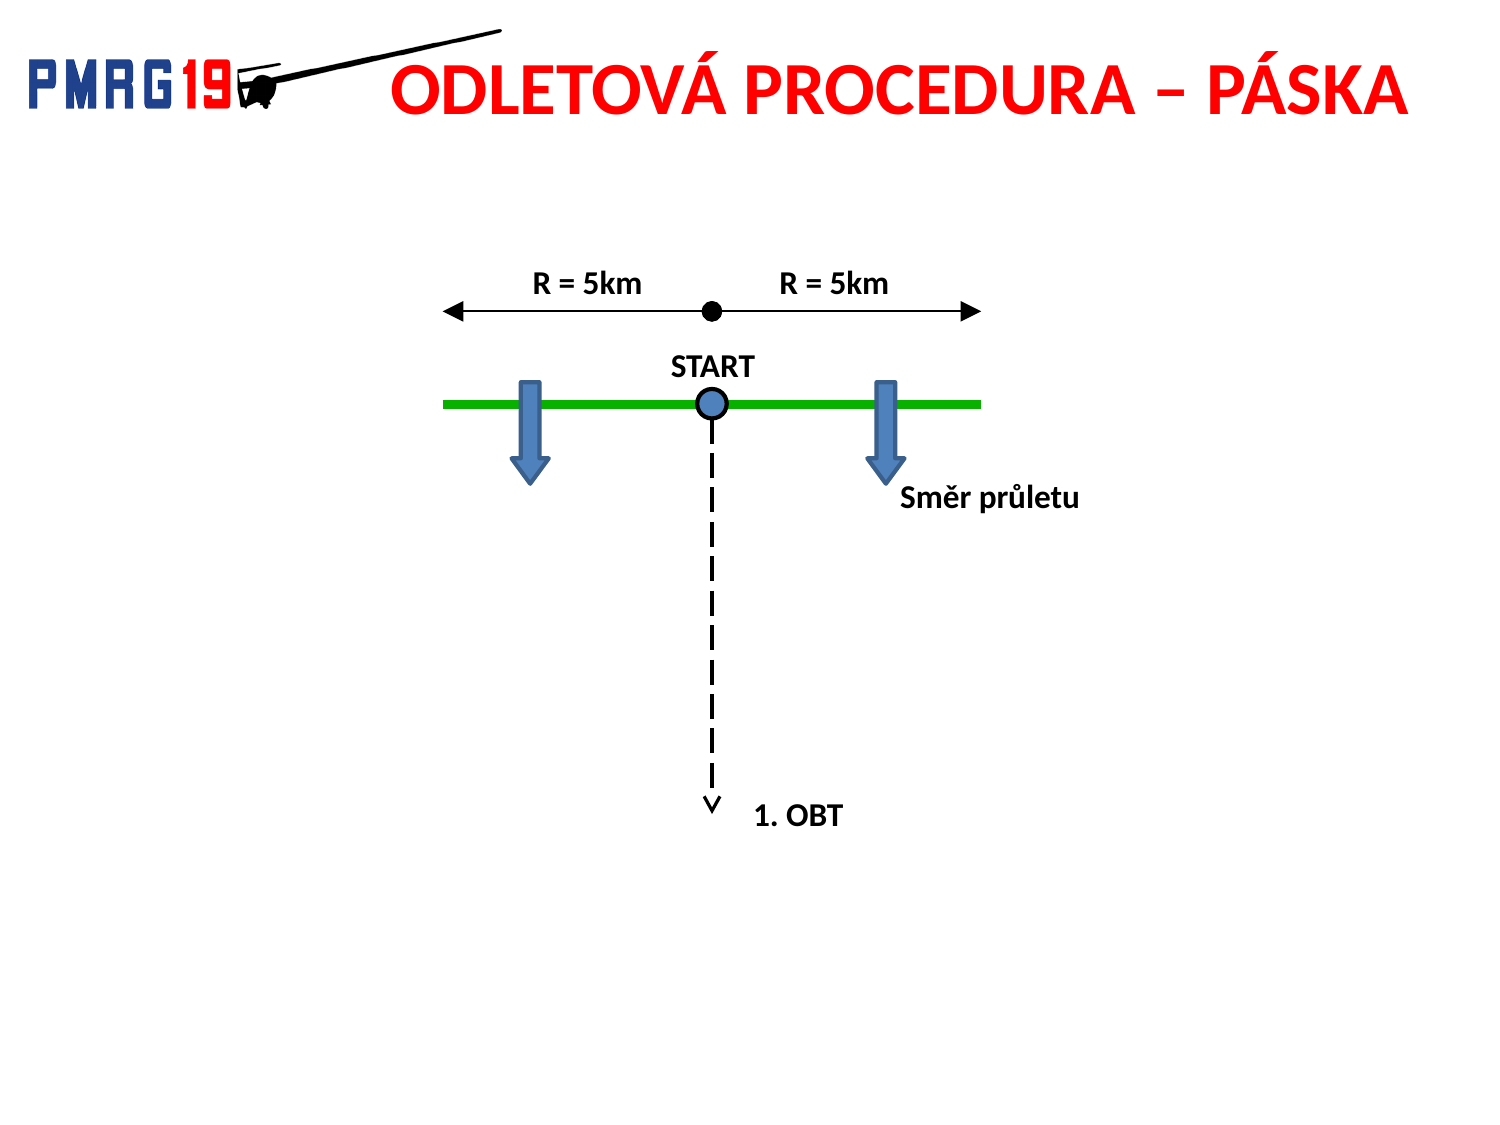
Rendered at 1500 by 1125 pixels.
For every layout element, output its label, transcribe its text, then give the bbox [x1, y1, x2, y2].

picture [29, 29, 502, 109]
text_box Směr průletu [832, 467, 1148, 524]
text_box R = 5km [515, 254, 659, 310]
text_box [697, 392, 727, 419]
text_box [867, 382, 905, 467]
text_box START [555, 336, 871, 392]
text_box R = 5km [762, 254, 906, 310]
title ODLETOVÁ PROCEDURA – PÁSKA [74, 21, 1425, 149]
text_box 1. OBT [726, 786, 870, 842]
text_box [511, 382, 549, 484]
